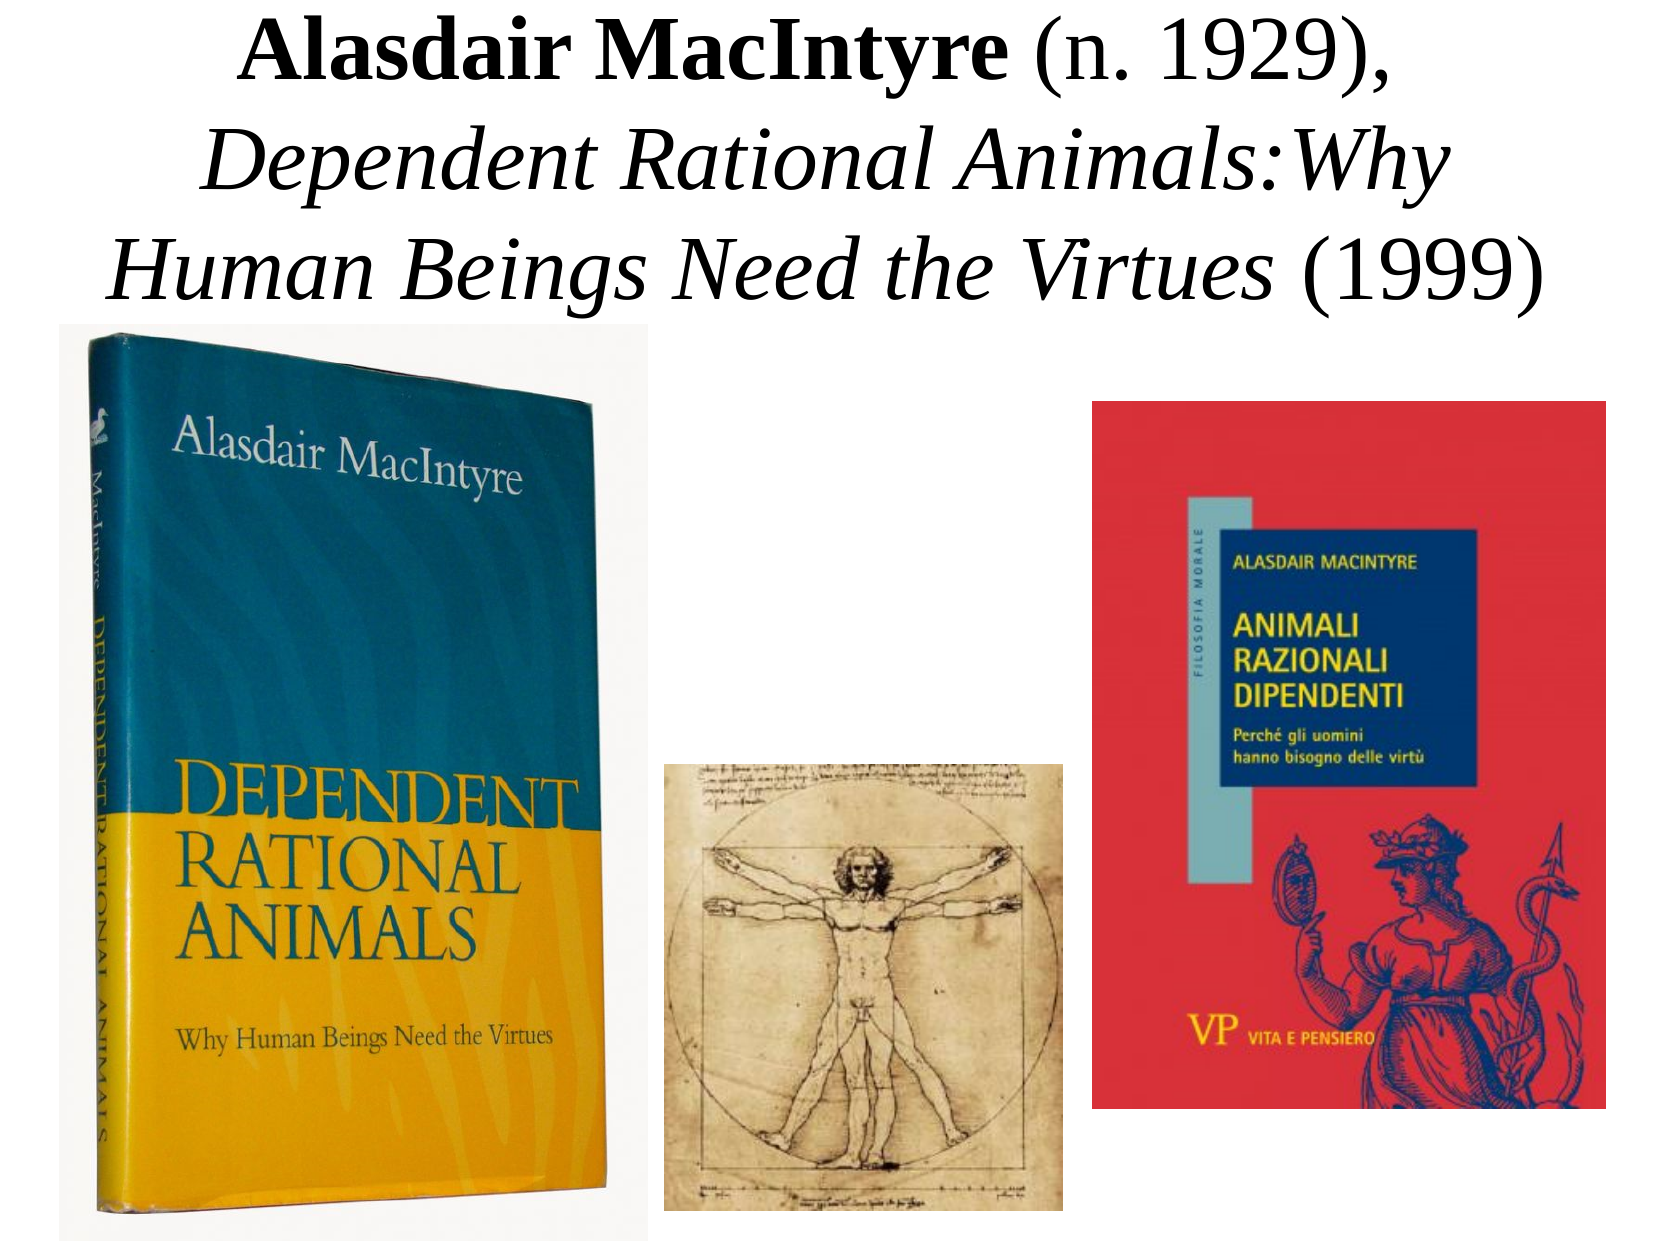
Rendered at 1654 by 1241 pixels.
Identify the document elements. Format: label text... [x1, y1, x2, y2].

picture [664, 764, 1063, 1211]
picture [59, 324, 648, 1241]
title Alasdair MacIntyre (n. 1929), Dependent Rational Animals:Why Human Beings Need the Virtues (1999) [82, 0, 1571, 306]
picture [1092, 401, 1606, 1109]
